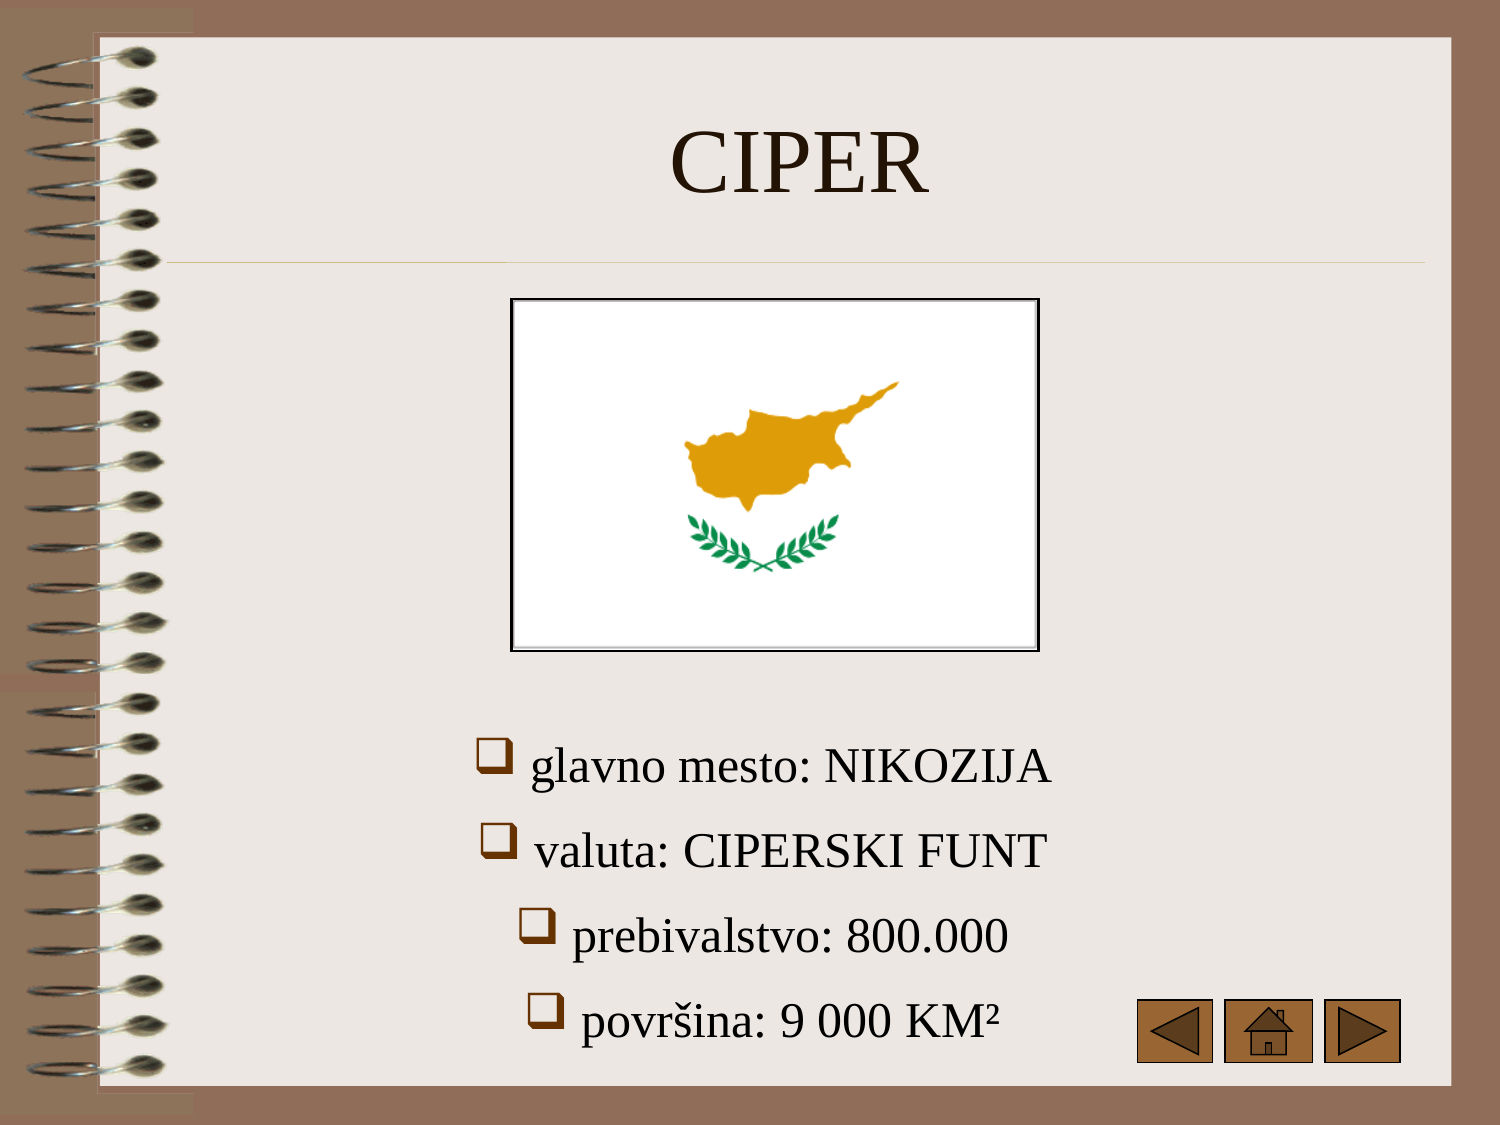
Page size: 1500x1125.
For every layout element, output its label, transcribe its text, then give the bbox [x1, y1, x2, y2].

title CIPER [174, 62, 1425, 250]
picture [512, 299, 1038, 650]
text_box [1224, 999, 1313, 1063]
text_box [1137, 999, 1213, 1063]
picture [0, 8, 194, 674]
text_box [1324, 999, 1400, 1063]
text_box glavno mesto: NIKOZIJA valuta: CIPERSKI FUNT prebivalstvo: 800.000 površina: 9 000 KM² [434, 725, 1091, 1055]
picture [0, 692, 194, 1115]
